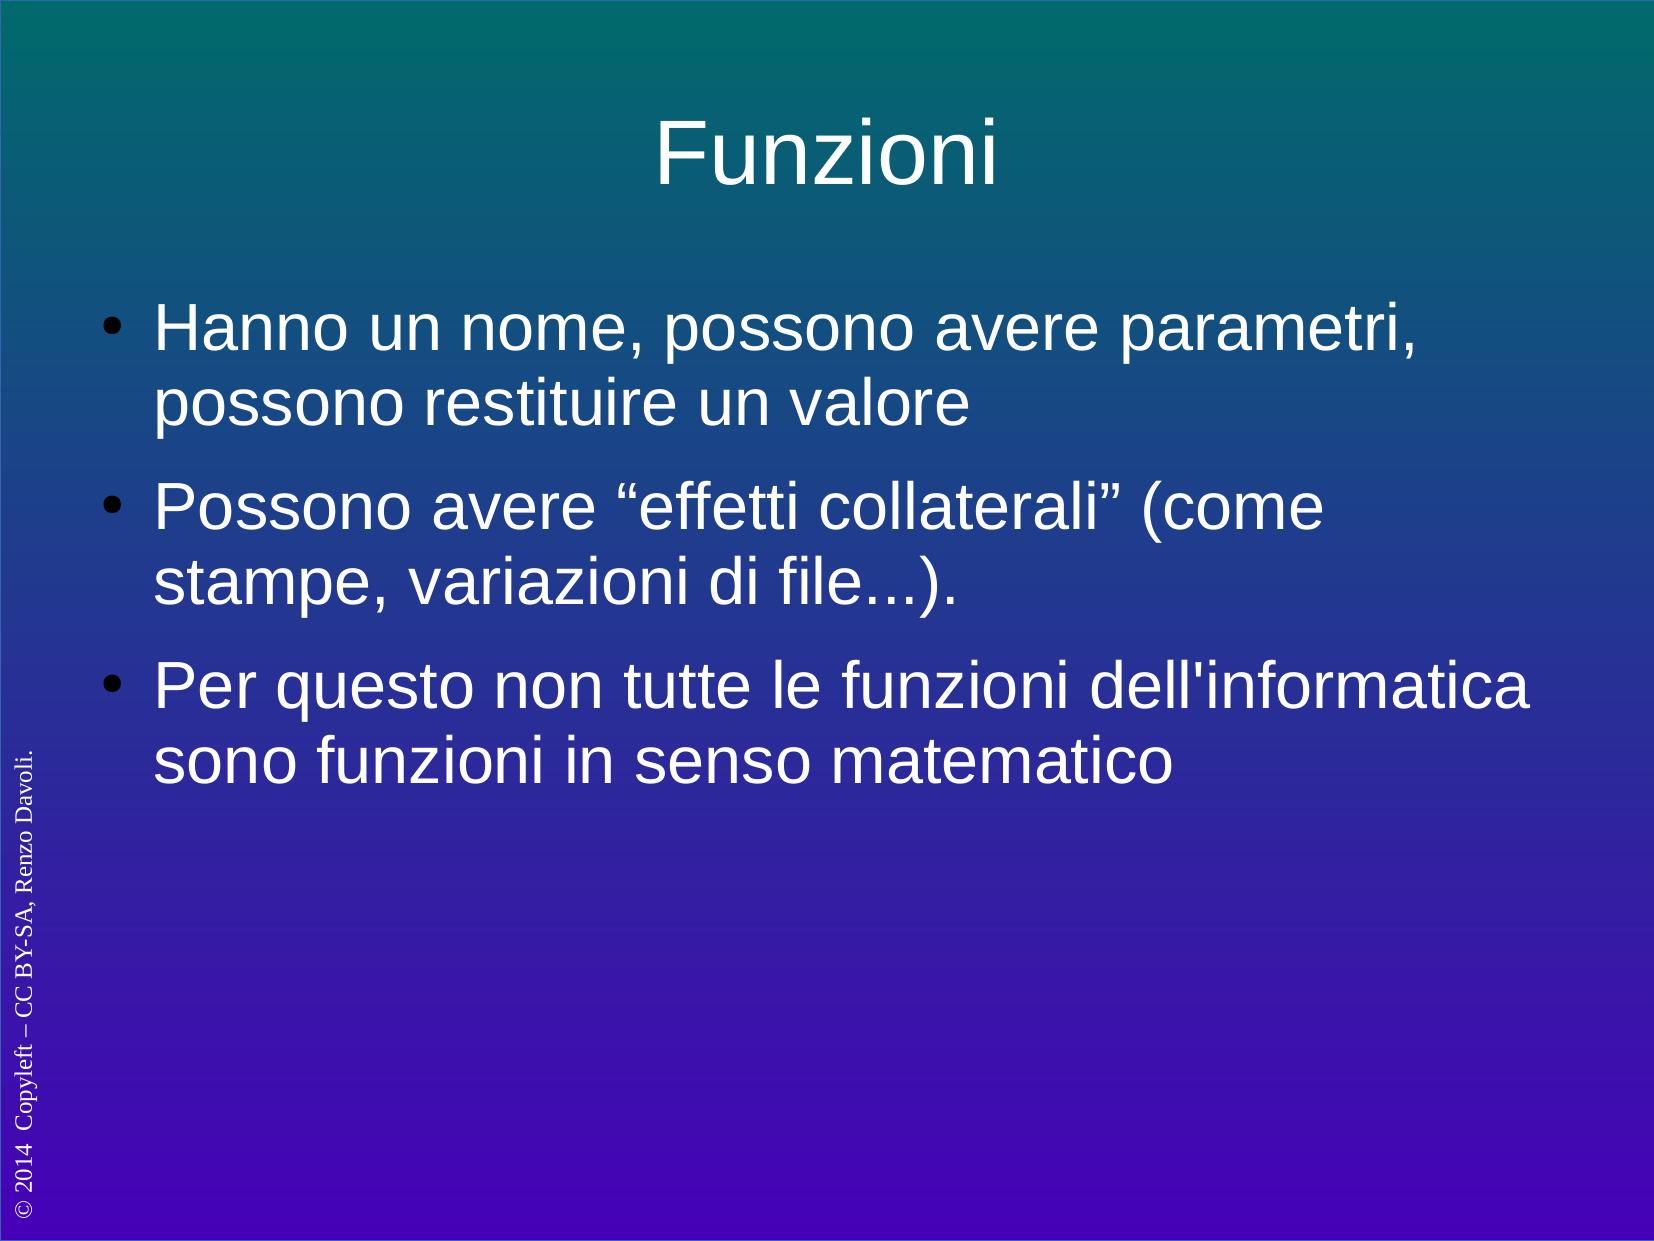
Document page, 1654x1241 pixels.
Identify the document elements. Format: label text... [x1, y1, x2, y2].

list Hanno un nome, possono avere parametri, possono restituire un valore Possono avere “effetti collaterali” (come stampe, variazioni di file...). Per questo non tutte le funzioni dell'informatica sono funzioni in senso matematico [82, 290, 1571, 1010]
title Funzioni [82, 49, 1571, 257]
